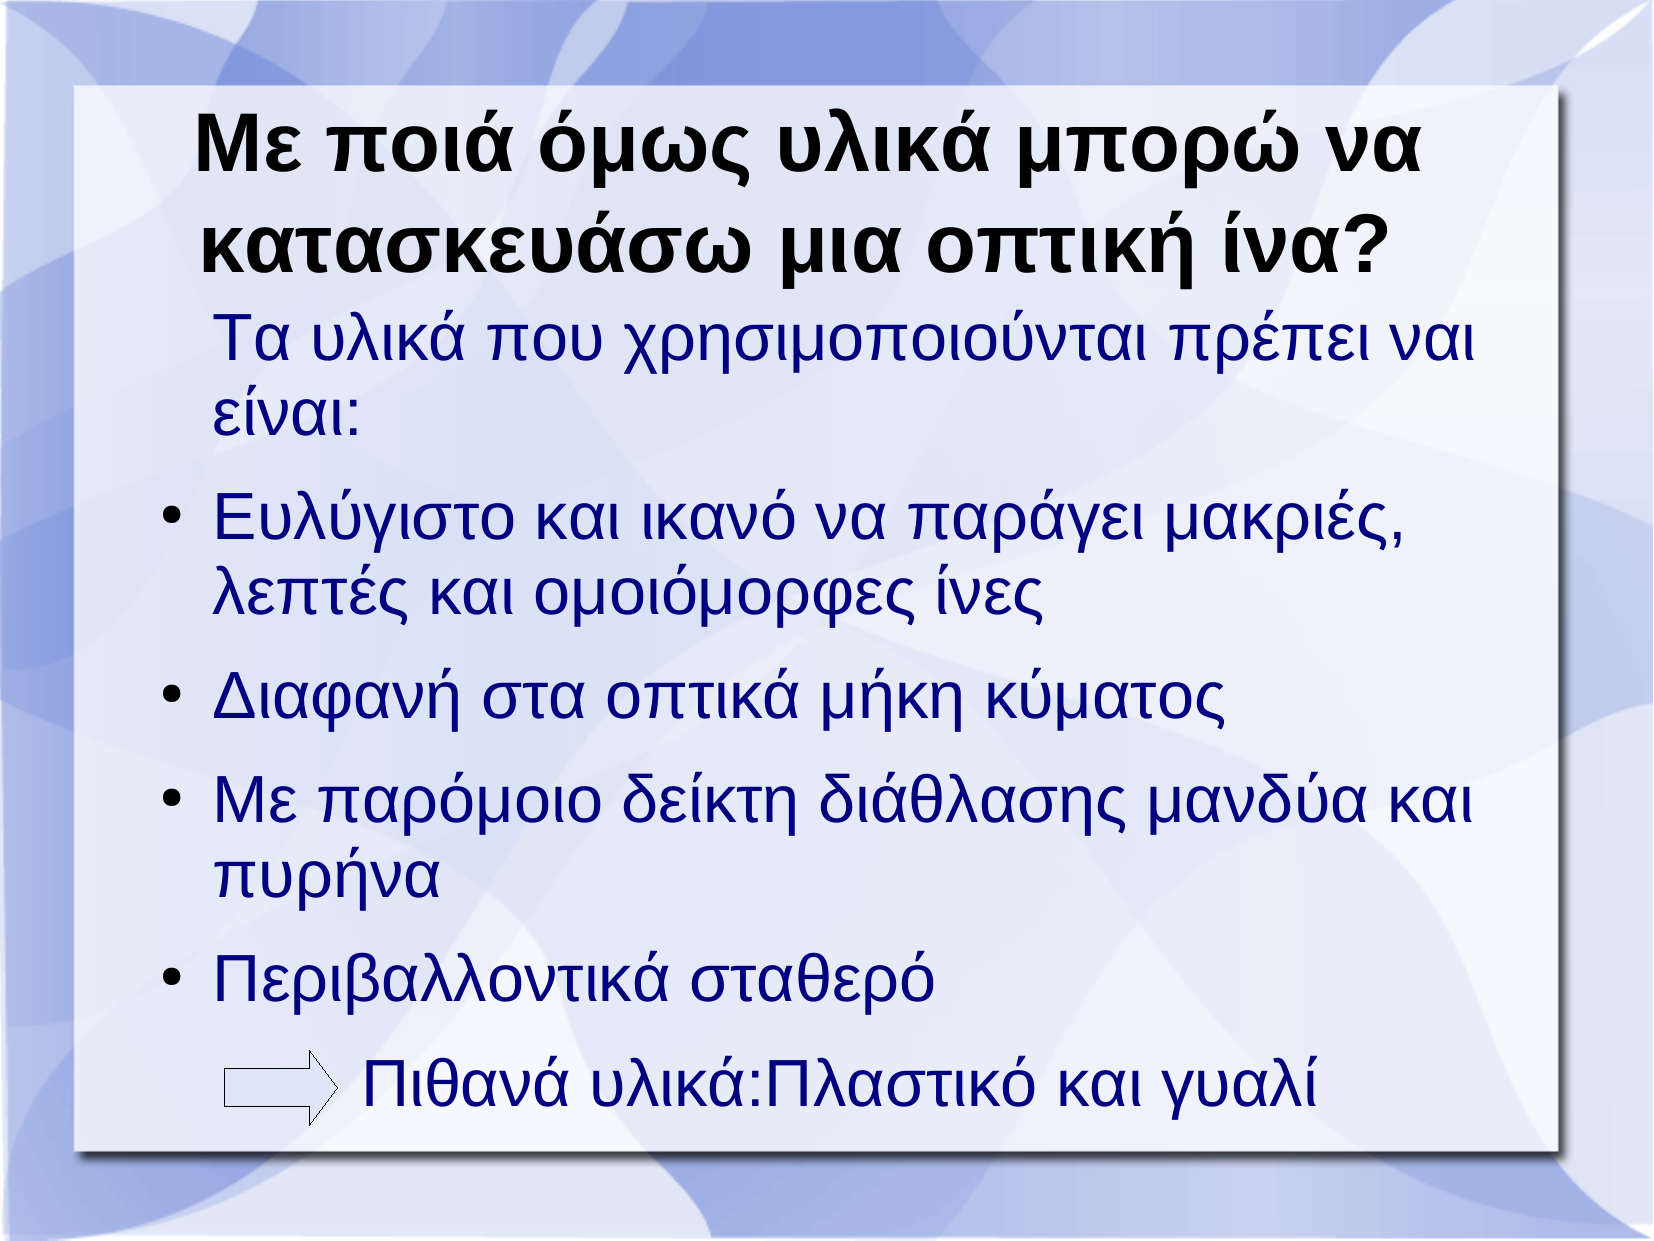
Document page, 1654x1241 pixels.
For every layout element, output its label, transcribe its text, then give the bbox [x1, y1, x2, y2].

picture [0, 0, 1654, 1241]
title Με ποιά όμως υλικά μπορώ να κατασκευάσω μια οπτική ίνα? [82, 90, 1535, 298]
text_box [224, 1050, 338, 1126]
list Τα υλικά που χρησιμοποιούνται πρέπει ναι είναι: Ευλύγιστο και ικανό να παράγει μακριές, λεπτές και ομοιόμορφες ίνες Διαφανή στα οπτικά μήκη κύματος Με παρόμοιο δείκτη διάθλασης μανδύα και πυρήνα Περιβαλλοντικά σταθερό Πιθανά υλικά:Πλαστικό και γυαλί [142, 300, 1501, 1225]
